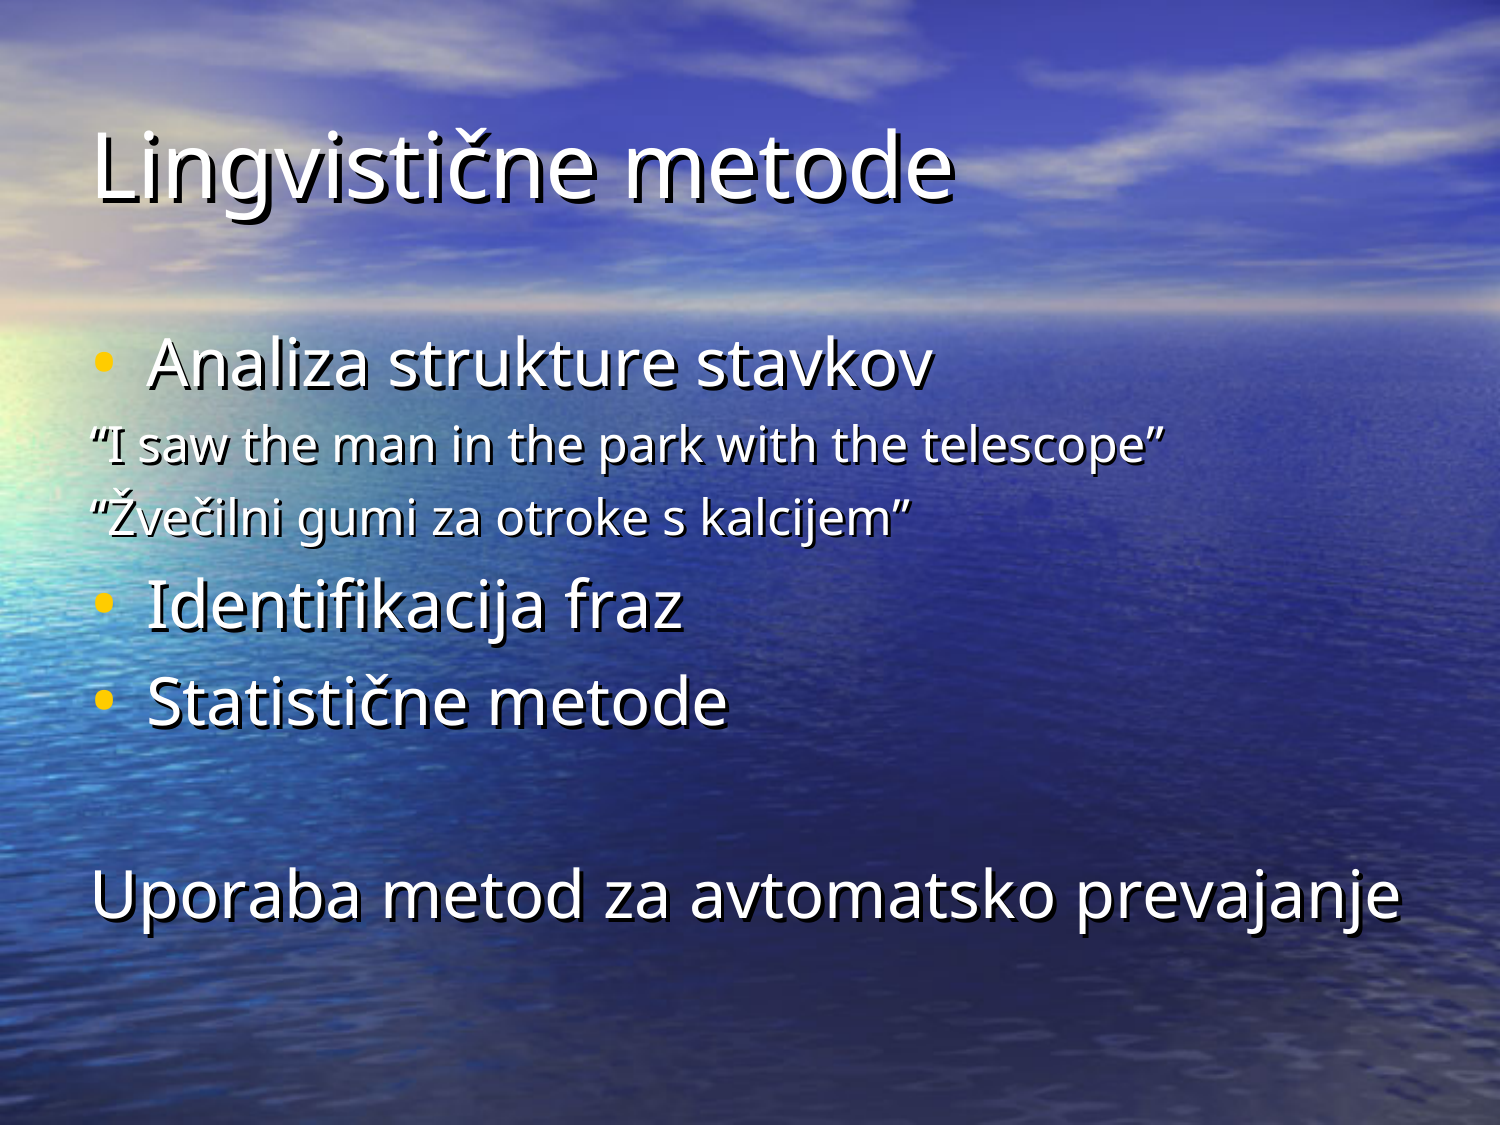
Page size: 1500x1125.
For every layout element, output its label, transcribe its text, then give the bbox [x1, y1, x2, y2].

title Lingvistične metode [75, 47, 1426, 276]
picture [0, 0, 1500, 1125]
list Analiza strukture stavkov “I saw the man in the park with the telescope” “Žvečilni gumi za otroke s kalcijem” Identifikacija fraz Statistične metode Uporaba metod za avtomatsko prevajanje [75, 312, 1426, 988]
